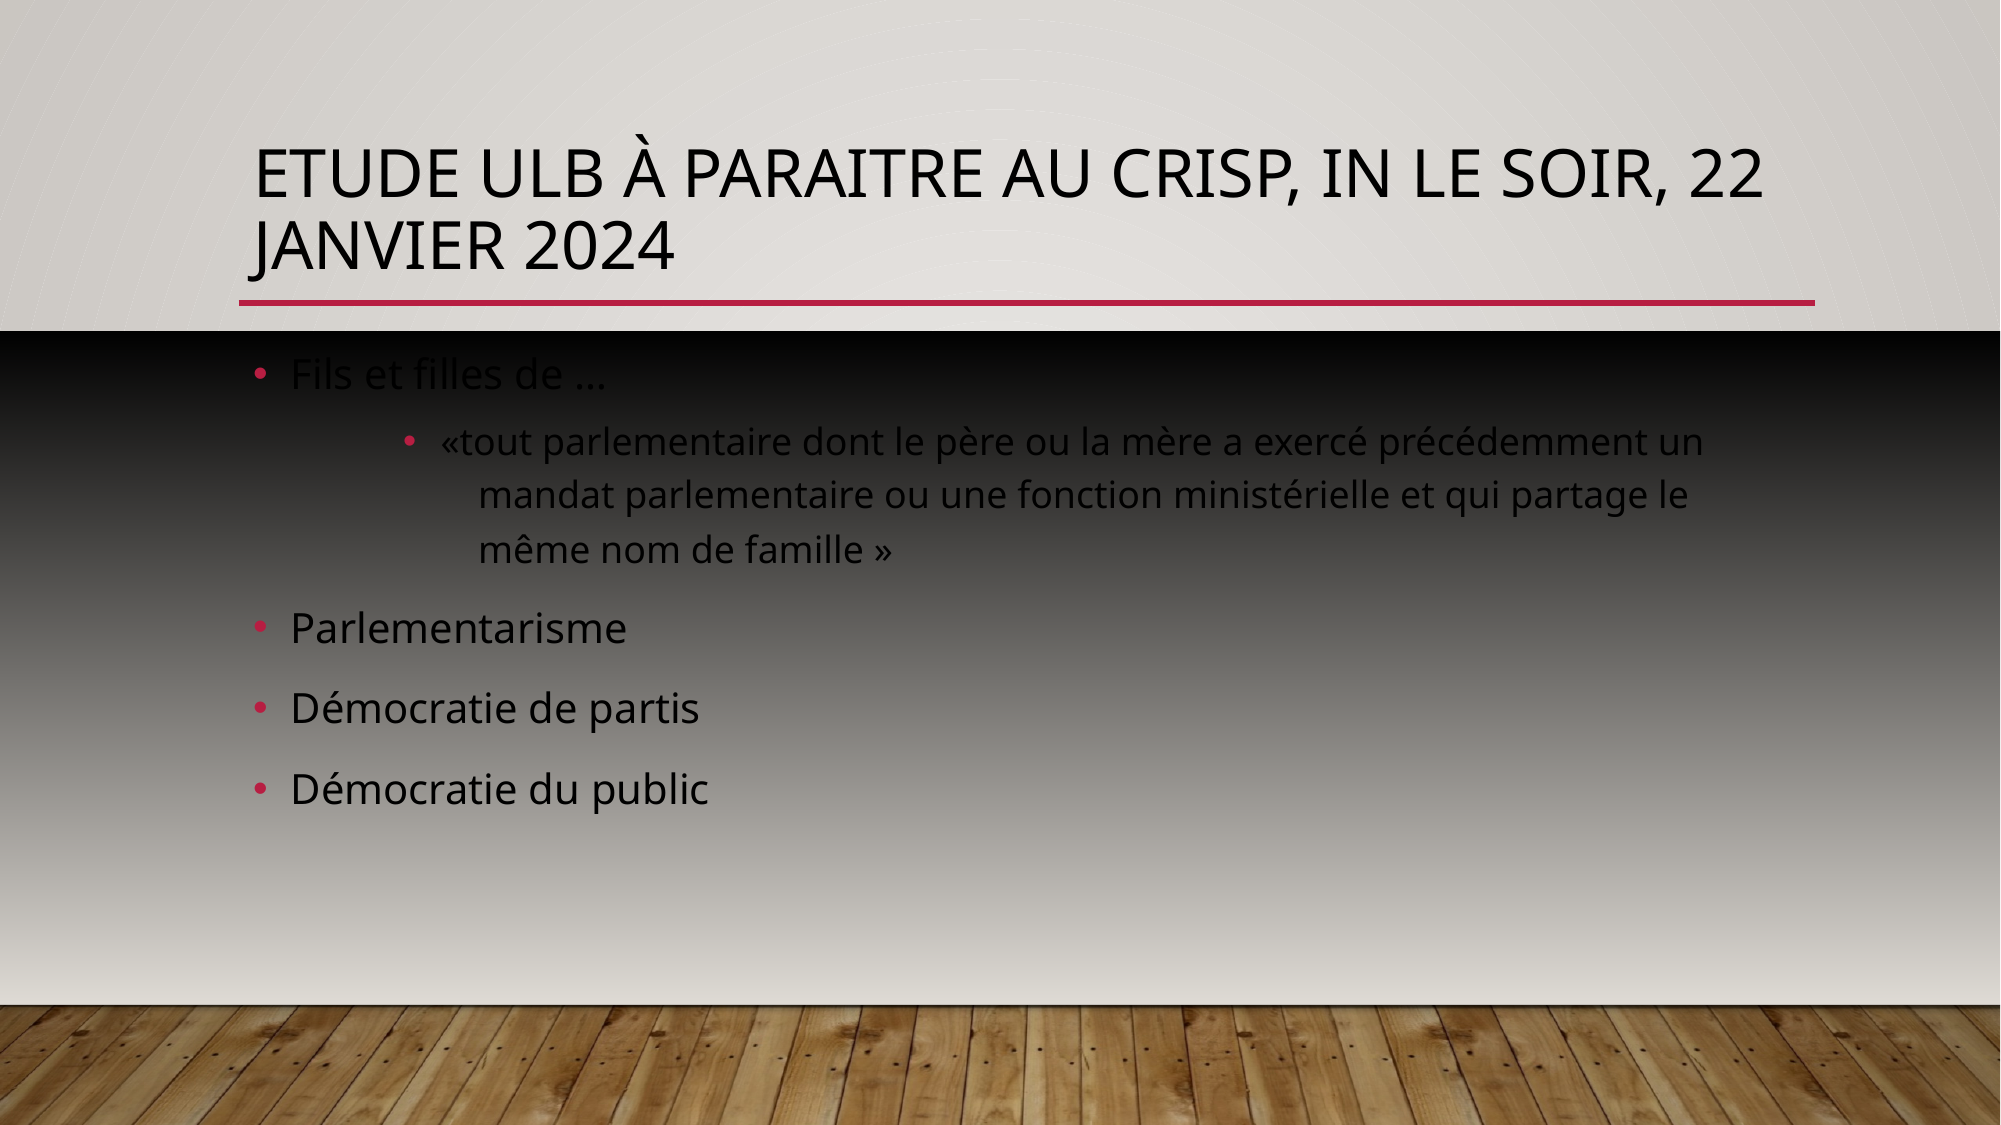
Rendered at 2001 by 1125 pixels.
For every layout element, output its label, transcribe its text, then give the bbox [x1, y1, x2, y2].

title Etude ULB à paraitre au CRISP, in Le Soir, 22 janvier 2024 [238, 131, 1814, 305]
list Fils et filles de … «tout parlementaire dont le père ou la mère a exercé précédemment un mandat parlementaire ou une fonction ministérielle et qui partage le même nom de famille » Parlementarisme Démocratie de partis Démocratie du public [238, 330, 1814, 897]
